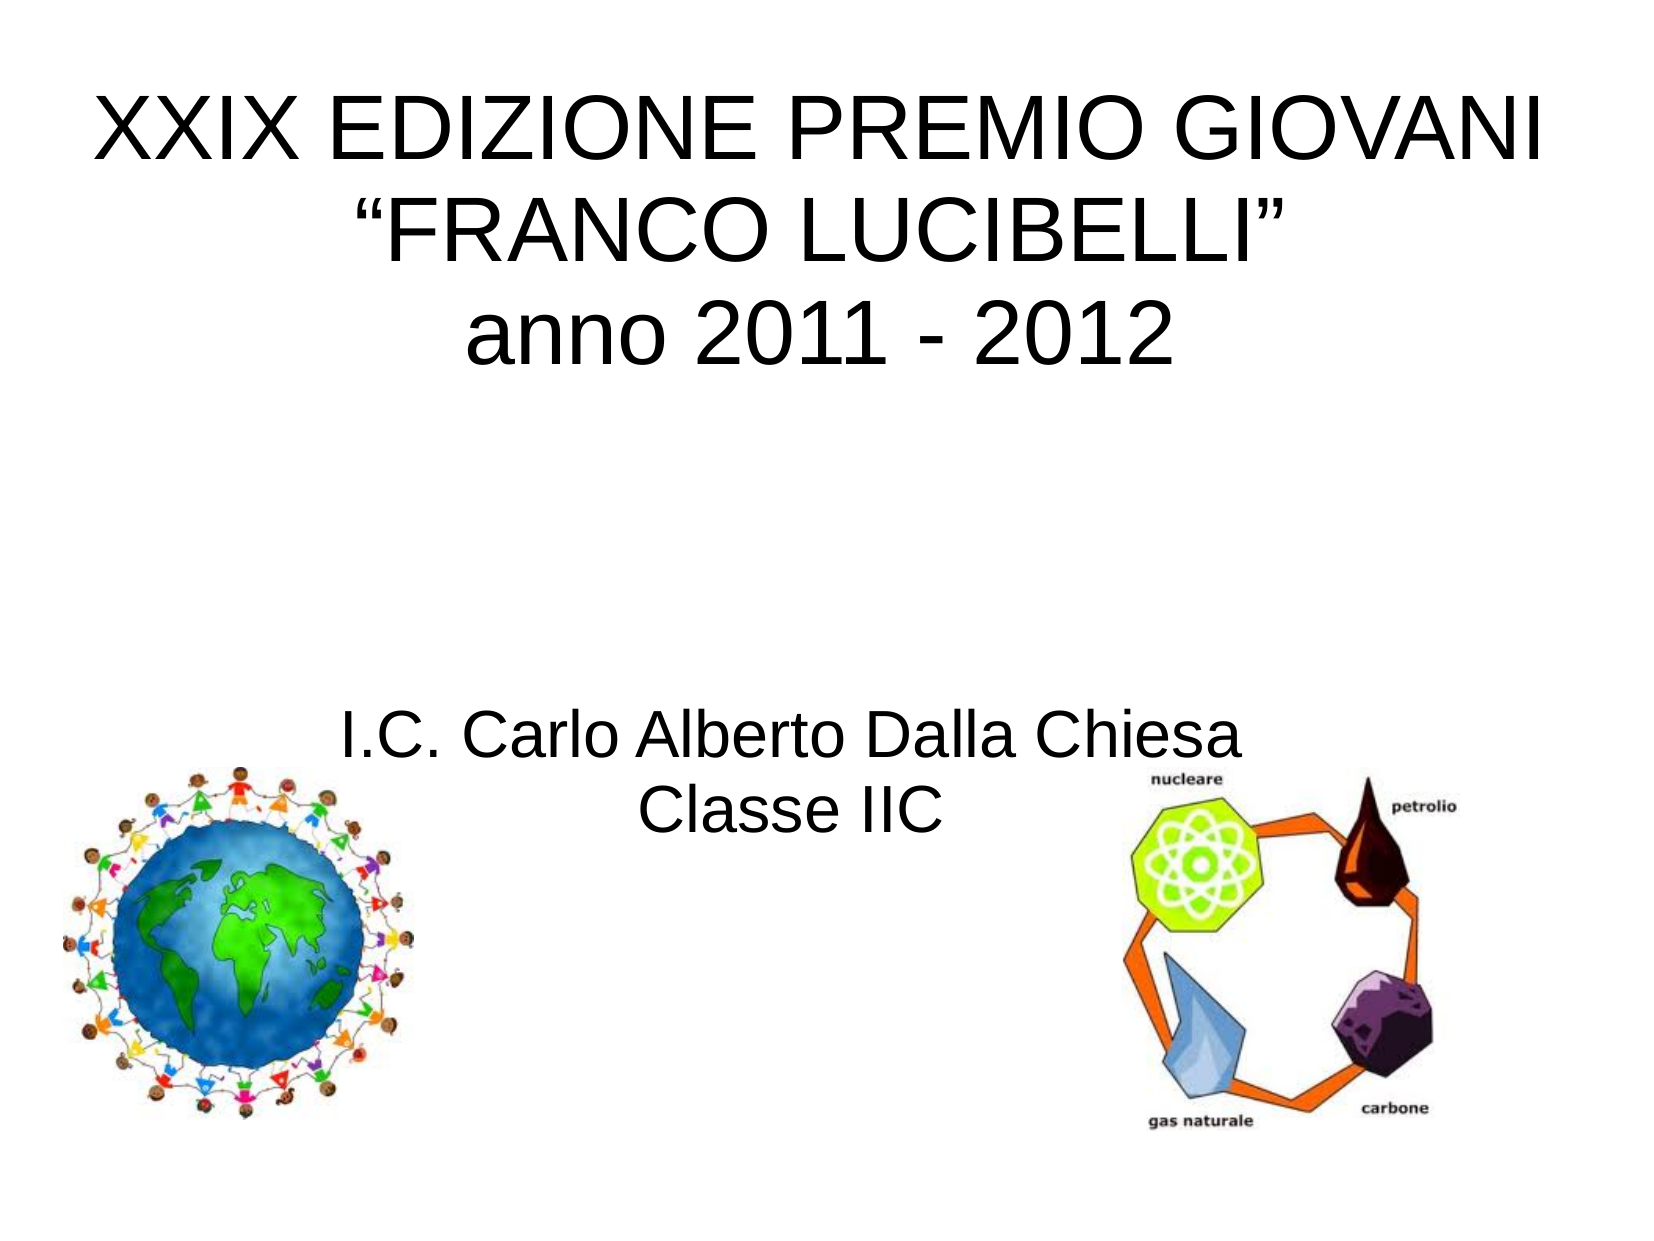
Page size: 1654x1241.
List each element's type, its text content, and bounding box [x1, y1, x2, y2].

subtitle I.C. Carlo Alberto Dalla Chiesa Classe IIC [47, 421, 1536, 1123]
picture [1122, 767, 1460, 1132]
picture [63, 767, 414, 1120]
title XXIX EDIZIONE PREMIO GIOVANI “FRANCO LUCIBELLI” anno 2011 - 2012 [76, 76, 1565, 384]
